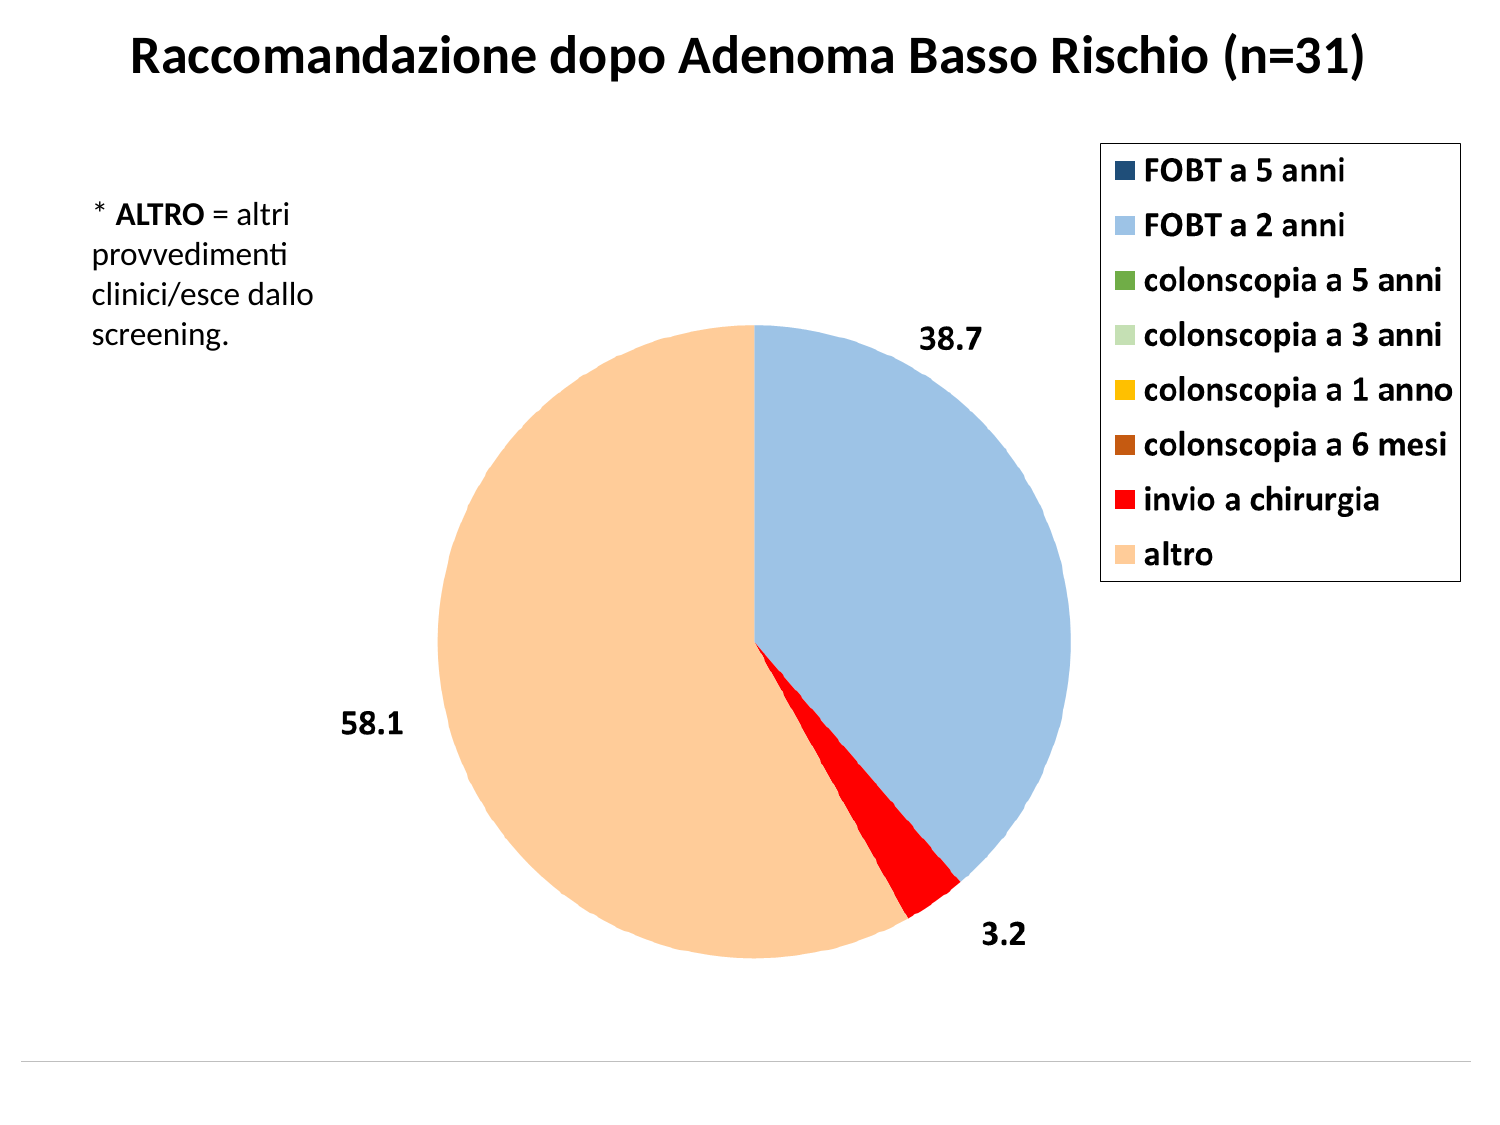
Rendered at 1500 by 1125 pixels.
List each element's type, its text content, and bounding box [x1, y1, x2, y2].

picture [21, 114, 1471, 1062]
text_box Raccomandazione dopo Adenoma Basso Rischio (n=31) [0, 11, 1500, 92]
text_box * ALTRO = altri provvedimenti clinici/esce dallo screening. [76, 184, 431, 360]
